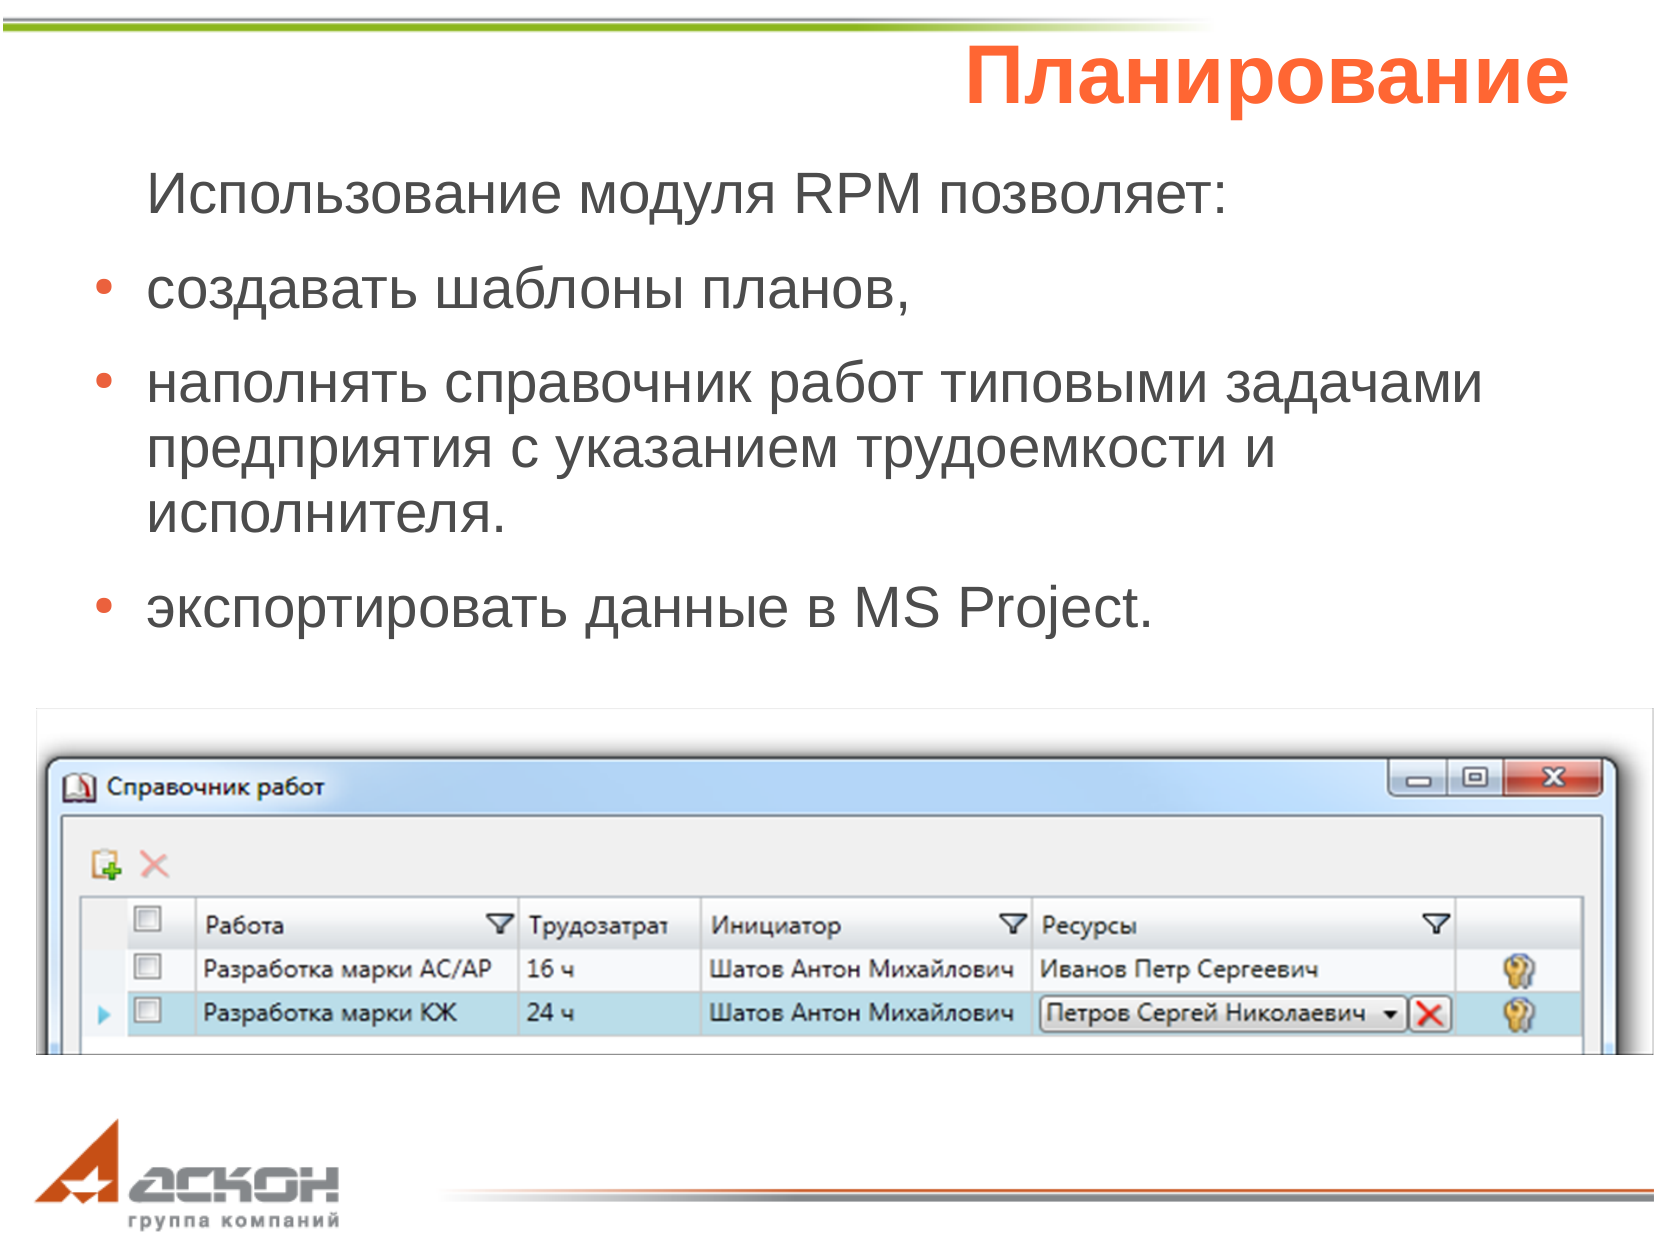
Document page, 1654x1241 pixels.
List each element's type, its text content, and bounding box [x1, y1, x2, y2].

picture [3, 0, 1654, 1241]
title Планирование [82, 25, 1571, 125]
list Использование модуля RPM позволяет: создавать шаблоны планов, наполнять справочник работ типовыми задачами предприятия с указанием трудоемкости и исполнителя. экспортировать данные в MS Project. [75, 161, 1565, 708]
